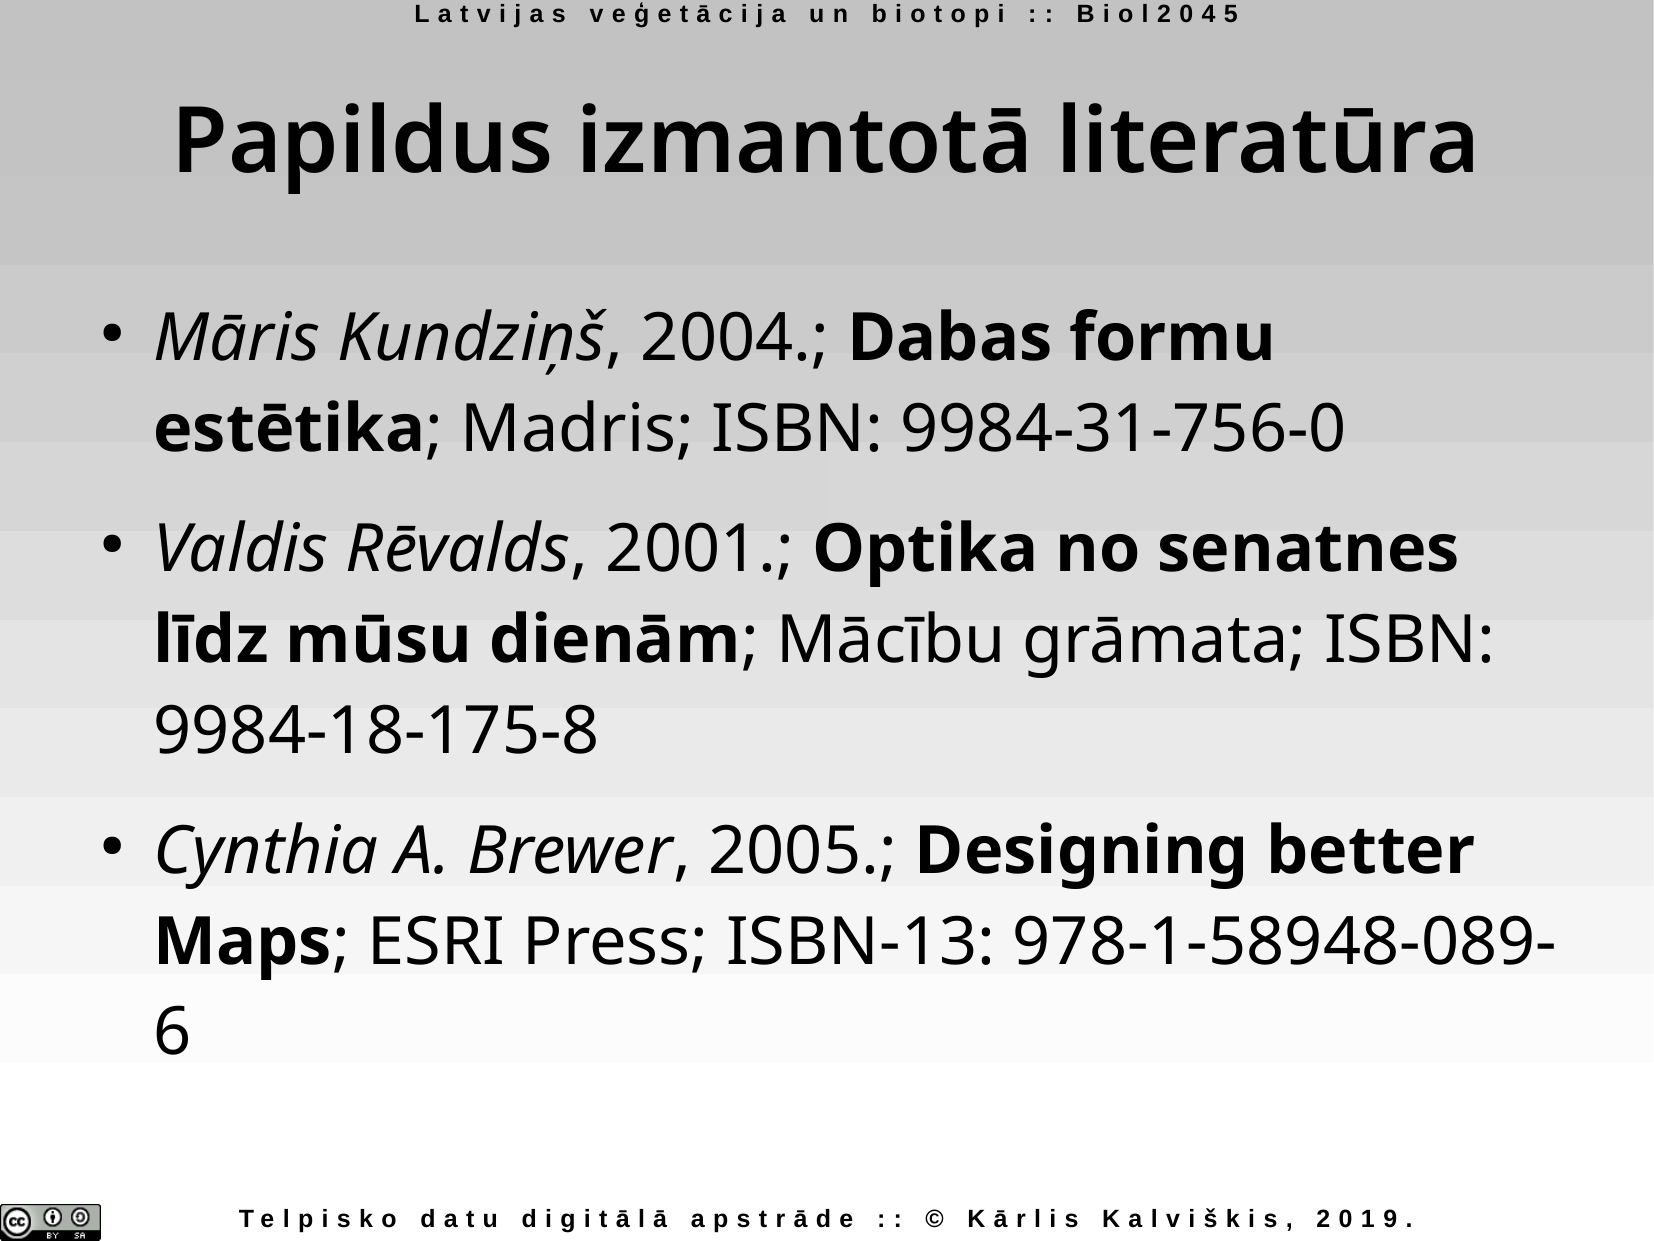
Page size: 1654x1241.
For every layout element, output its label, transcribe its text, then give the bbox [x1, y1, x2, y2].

title Papildus izmantotā literatūra [29, 49, 1625, 296]
picture [0, 0, 1654, 1241]
list Māris Kundziņš, 2004.; Dabas formu estētika; Madris; ISBN: 9984-31-756-0 Valdis Rēvalds, 2001.; Optika no senatnes līdz mūsu dienām; Mācību grāmata; ISBN: 9984-18-175-8 Cynthia A. Brewer, 2005.; Designing better Maps; ESRI Press; ISBN-13: 978-1-58948-089-6 [82, 289, 1571, 1113]
